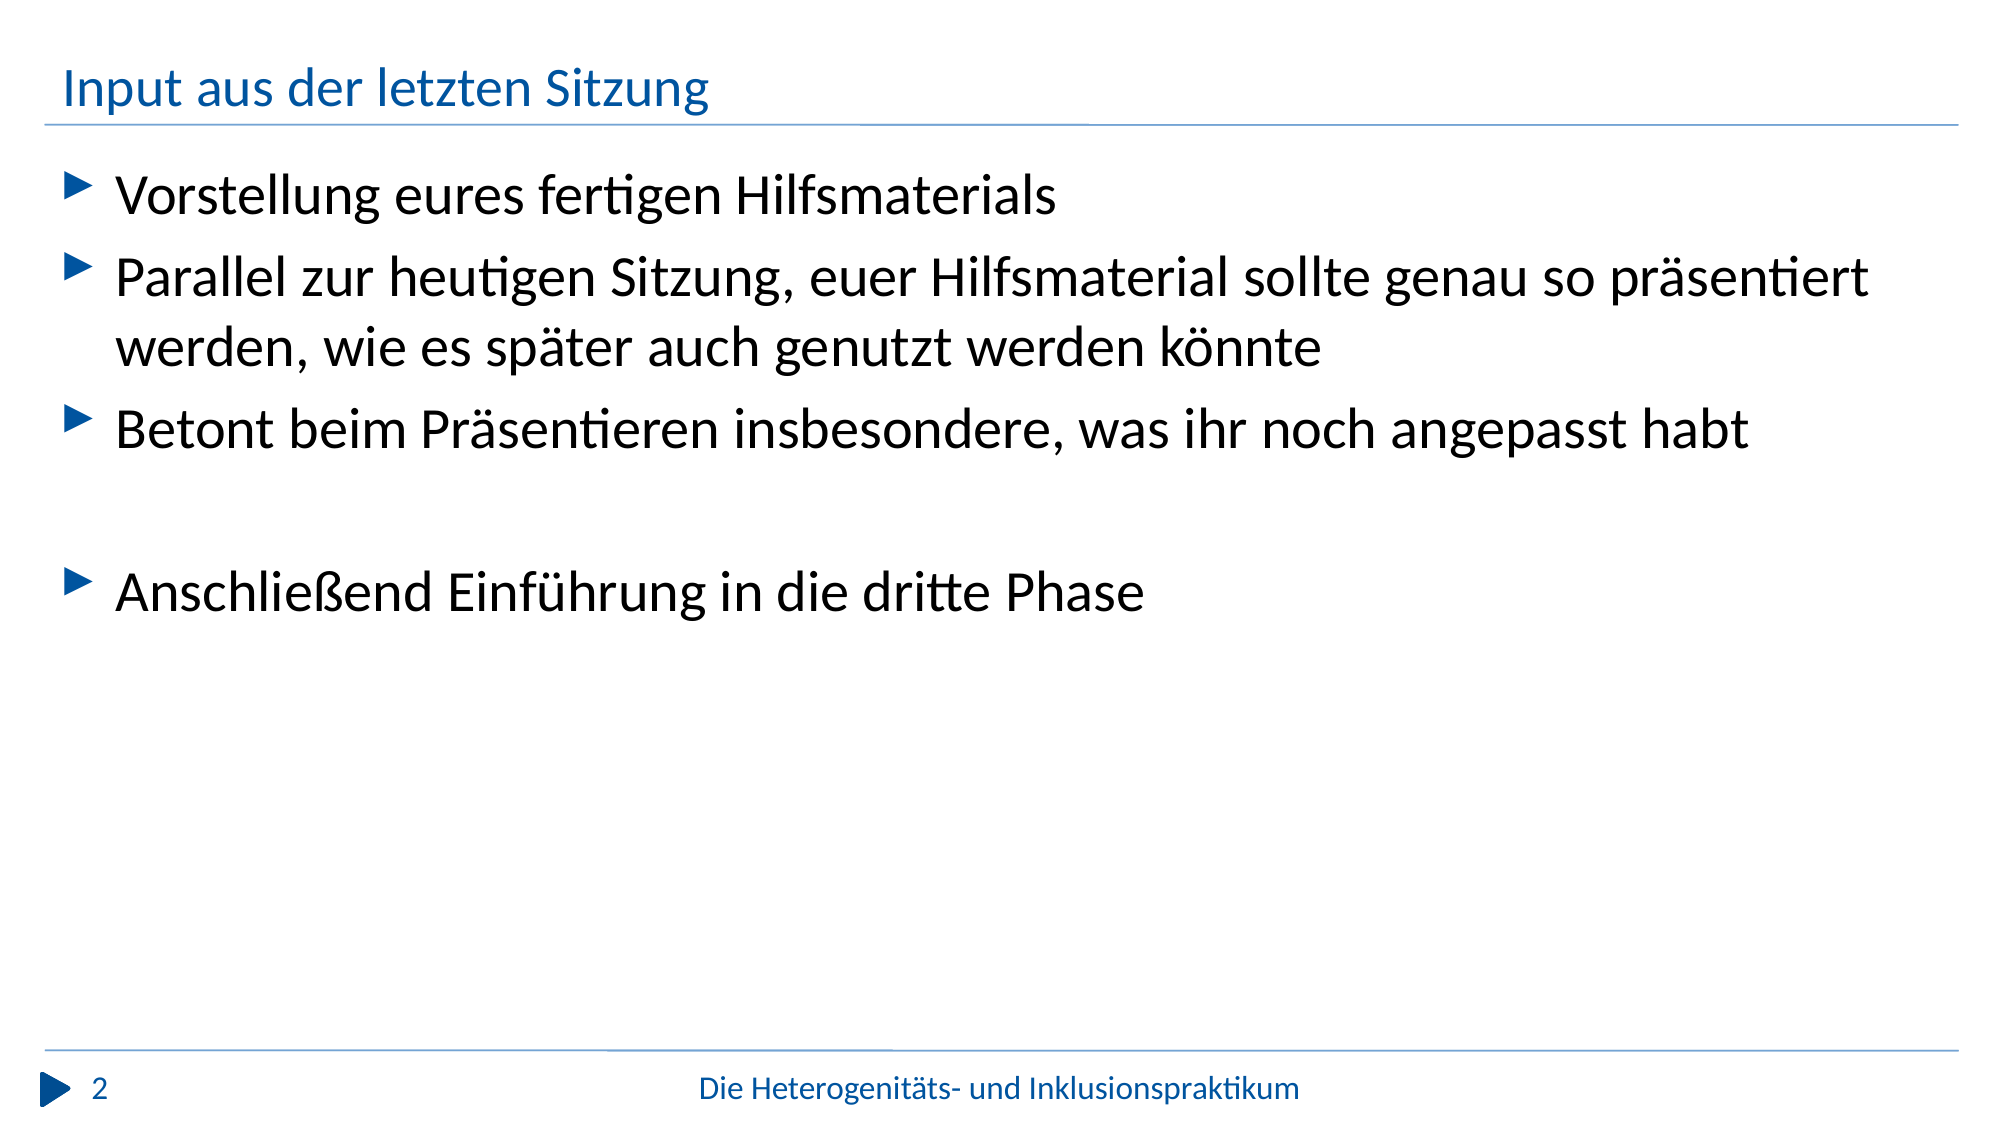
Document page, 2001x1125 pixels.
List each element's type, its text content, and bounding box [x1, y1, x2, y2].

title Input aus der letzten Sitzung [47, 42, 1959, 125]
footer Die Heterogenitäts- und Inklusionspraktikum [488, 1058, 1512, 1119]
list Vorstellung eures fertigen Hilfsmaterials Parallel zur heutigen Sitzung, euer Hilfsmaterial sollte genau so präsentiert werden, wie es später auch genutzt werden könnte Betont beim Präsentieren insbesondere, was ihr noch angepasst habt Anschließend Einführung in die dritte Phase [44, 149, 1959, 1035]
